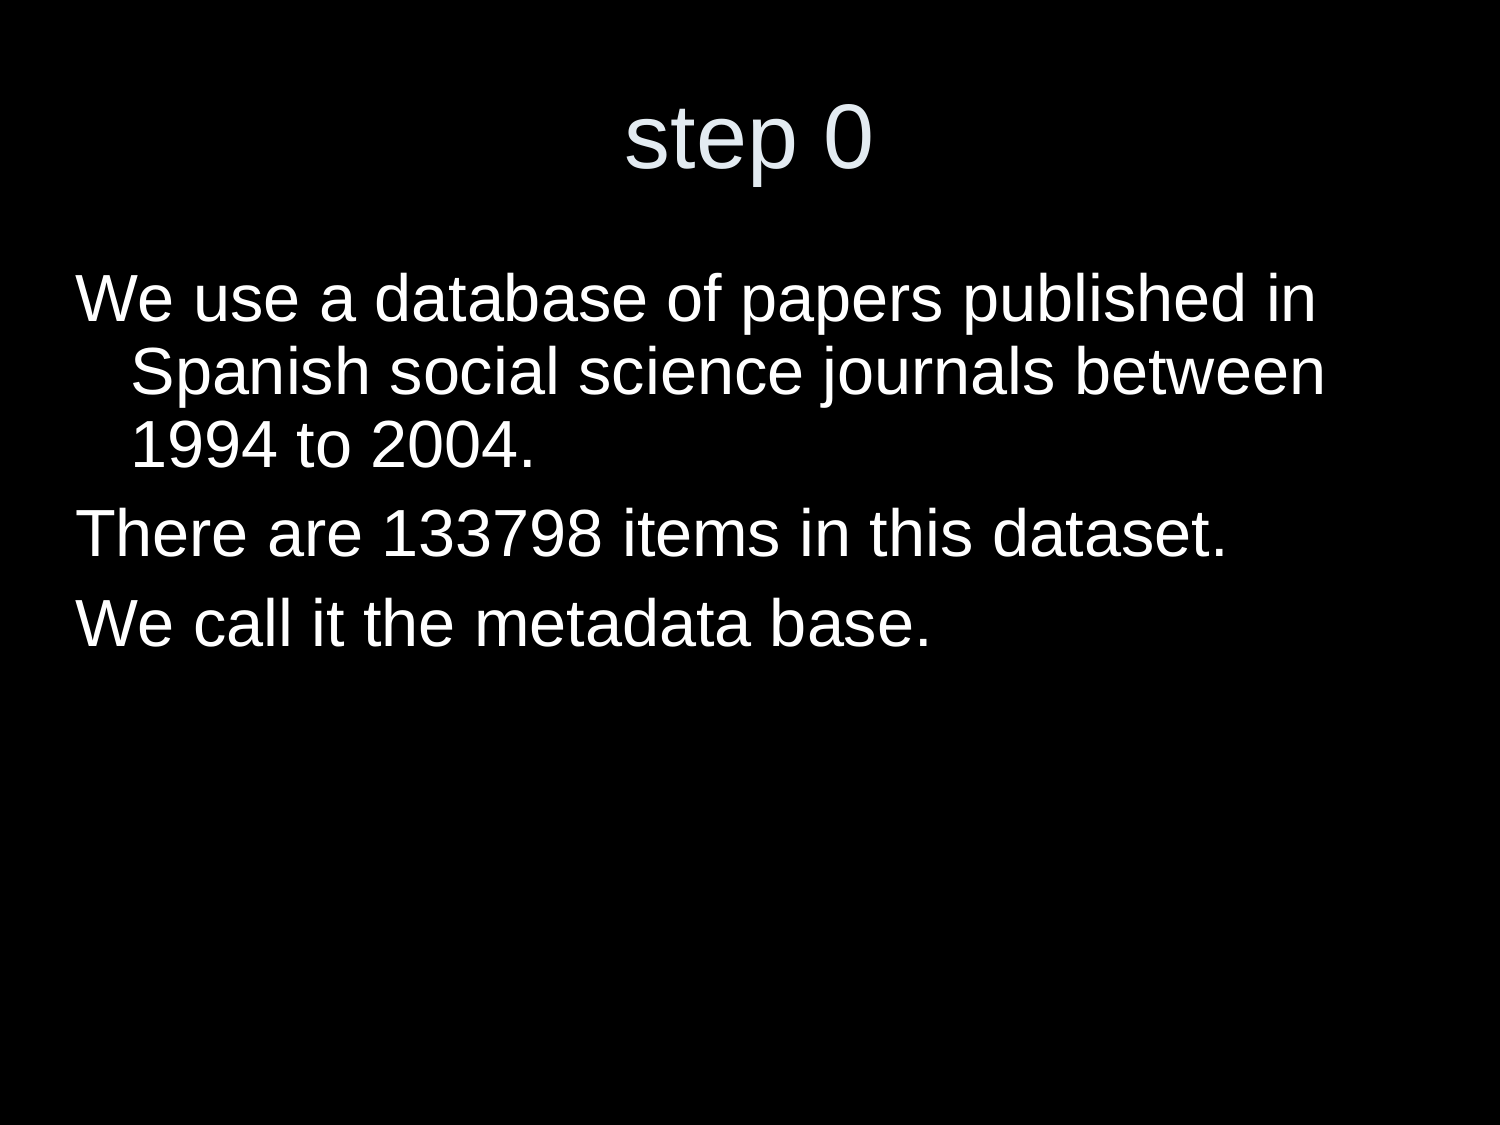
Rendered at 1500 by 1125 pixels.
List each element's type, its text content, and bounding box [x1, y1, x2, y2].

list We use a database of papers published in Spanish social science journals between 1994 to 2004. There are 133798 items in this dataset. We call it the metadata base. [75, 262, 1426, 991]
title step 0 [75, 28, 1426, 250]
